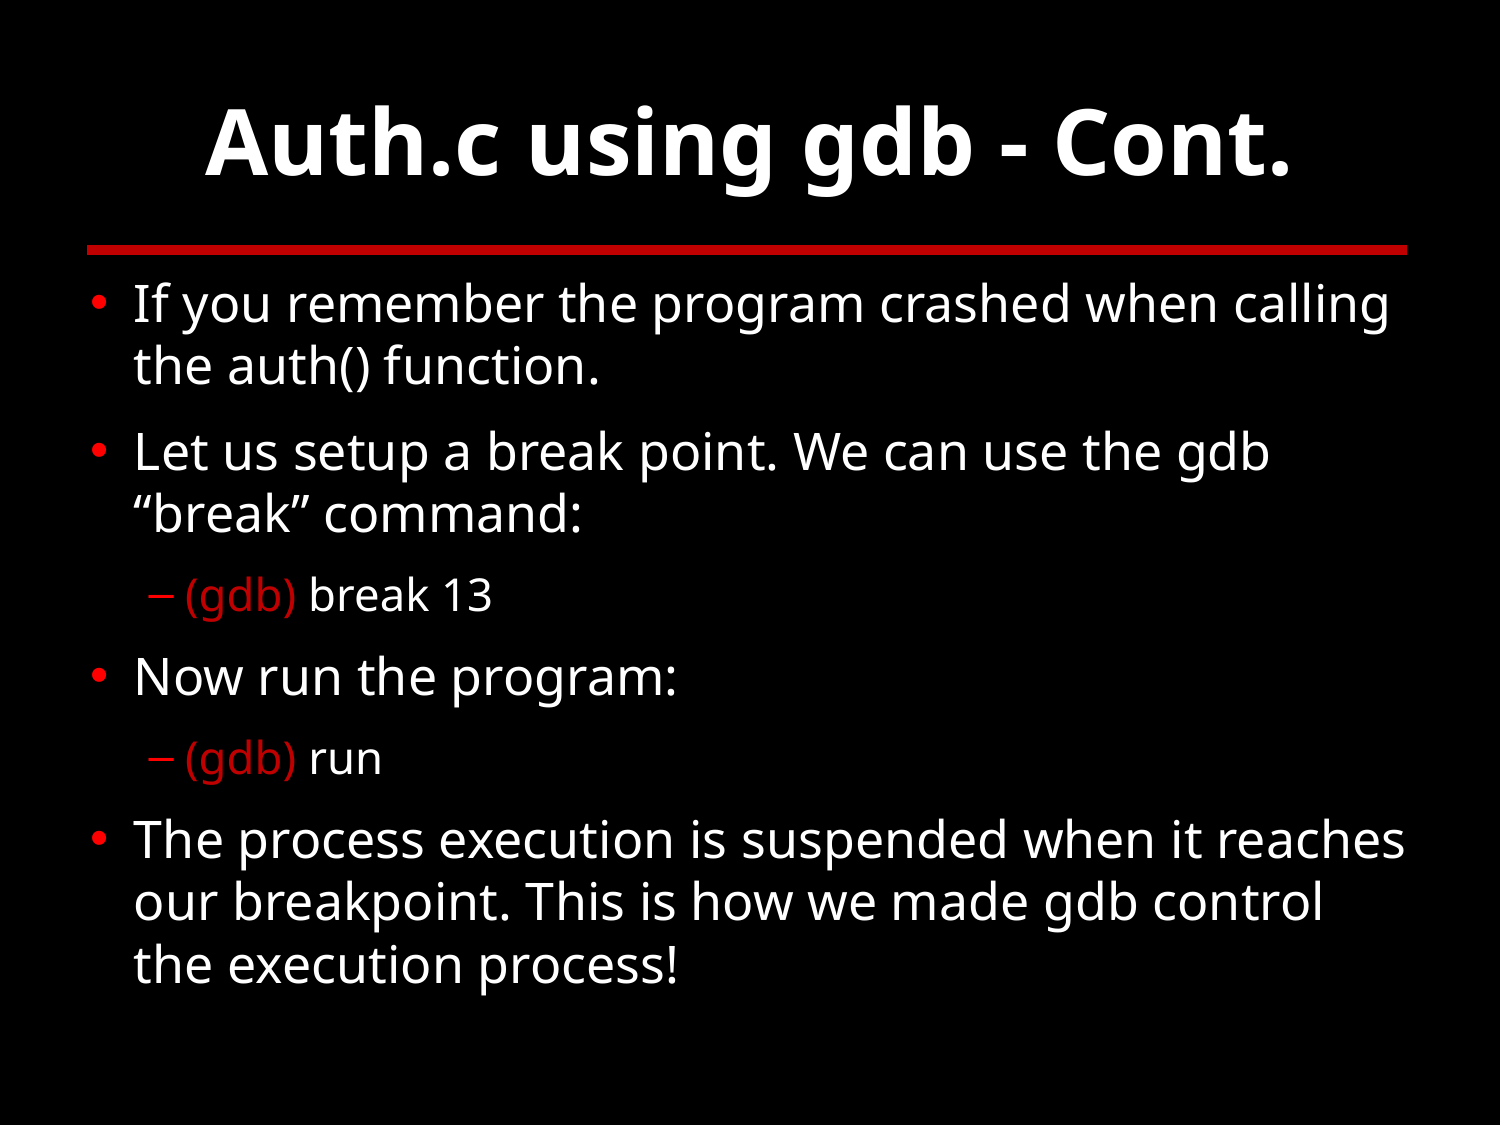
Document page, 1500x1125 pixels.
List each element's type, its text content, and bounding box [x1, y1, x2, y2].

title Auth.c using gdb - Cont. [75, 45, 1425, 233]
list If you remember the program crashed when calling the auth() function. Let us setup a break point. We can use the gdb “break” command: (gdb) break 13 Now run the program: (gdb) run The process execution is suspended when it reaches our breakpoint. This is how we made gdb control the execution process! [75, 262, 1425, 1005]
